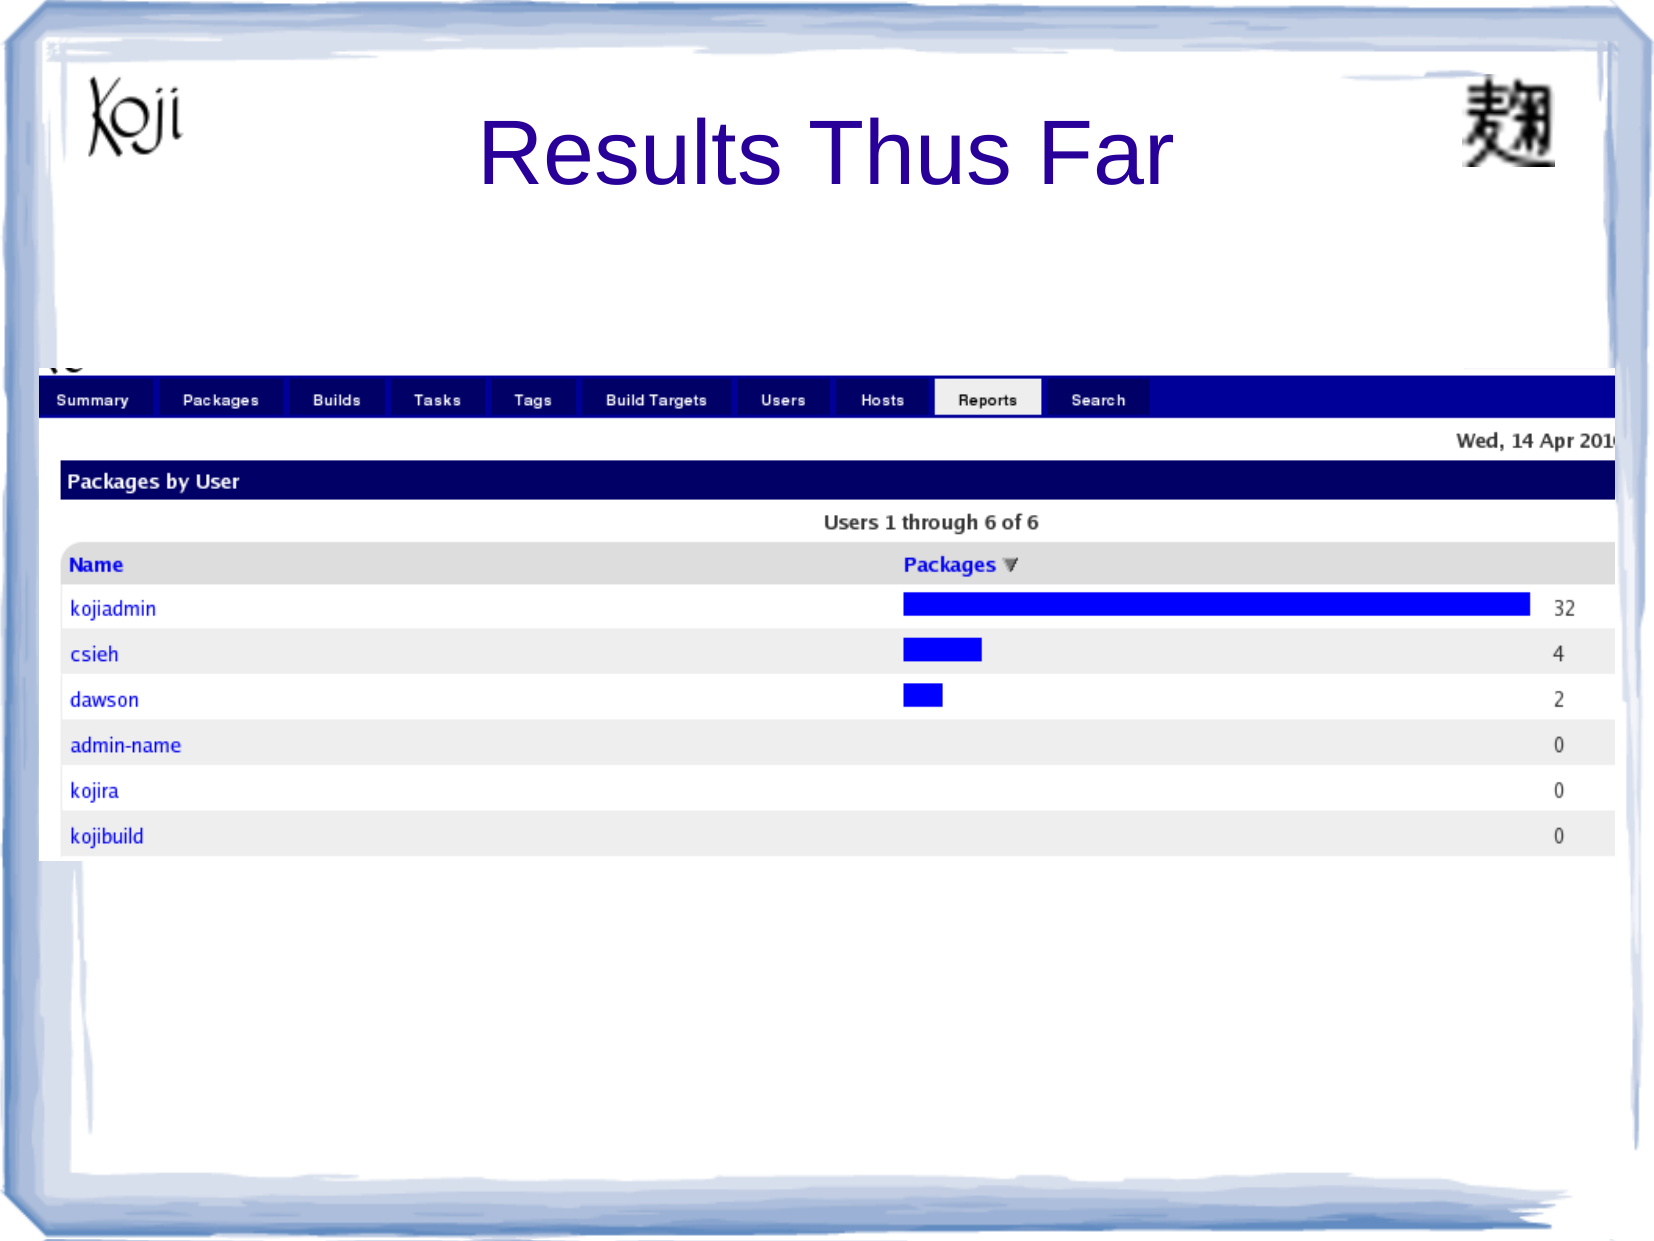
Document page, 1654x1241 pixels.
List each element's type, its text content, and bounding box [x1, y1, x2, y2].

picture [0, 0, 1654, 1241]
title Results Thus Far [82, 49, 1571, 257]
